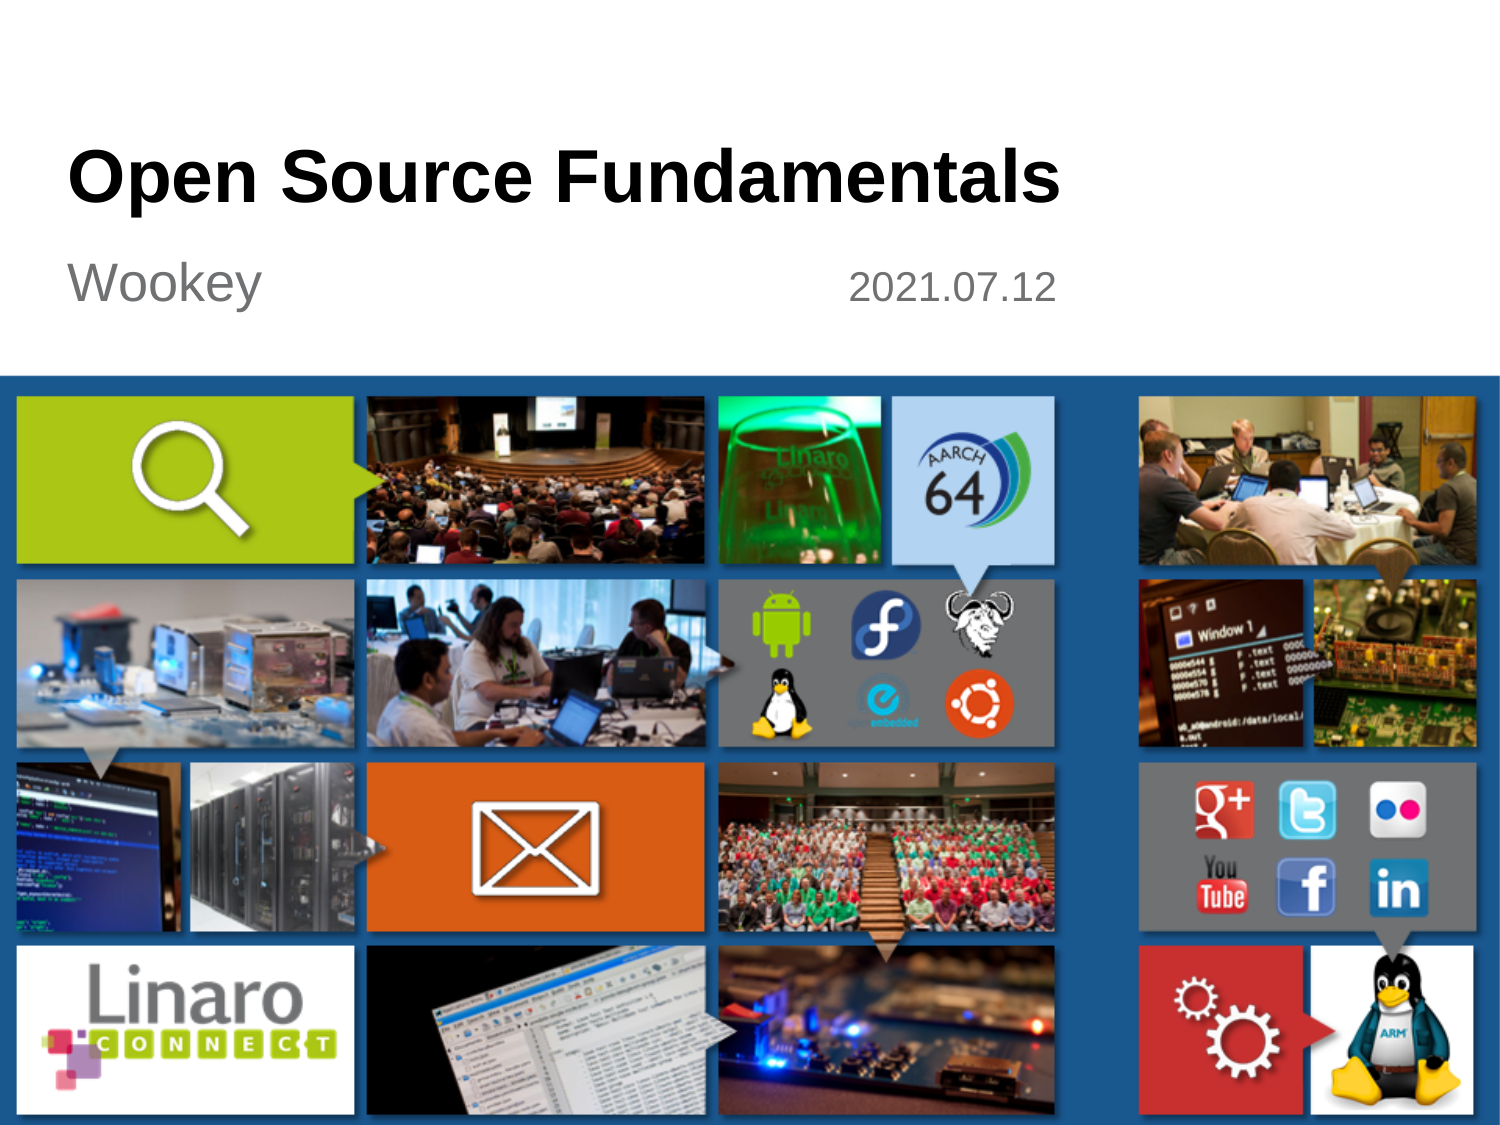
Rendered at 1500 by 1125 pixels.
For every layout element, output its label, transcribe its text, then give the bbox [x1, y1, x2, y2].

text_box Open Source Fundamentals [53, 24, 1465, 233]
picture [0, 373, 1500, 1125]
text_box Wookey 2021.07.12 [53, 233, 1465, 412]
